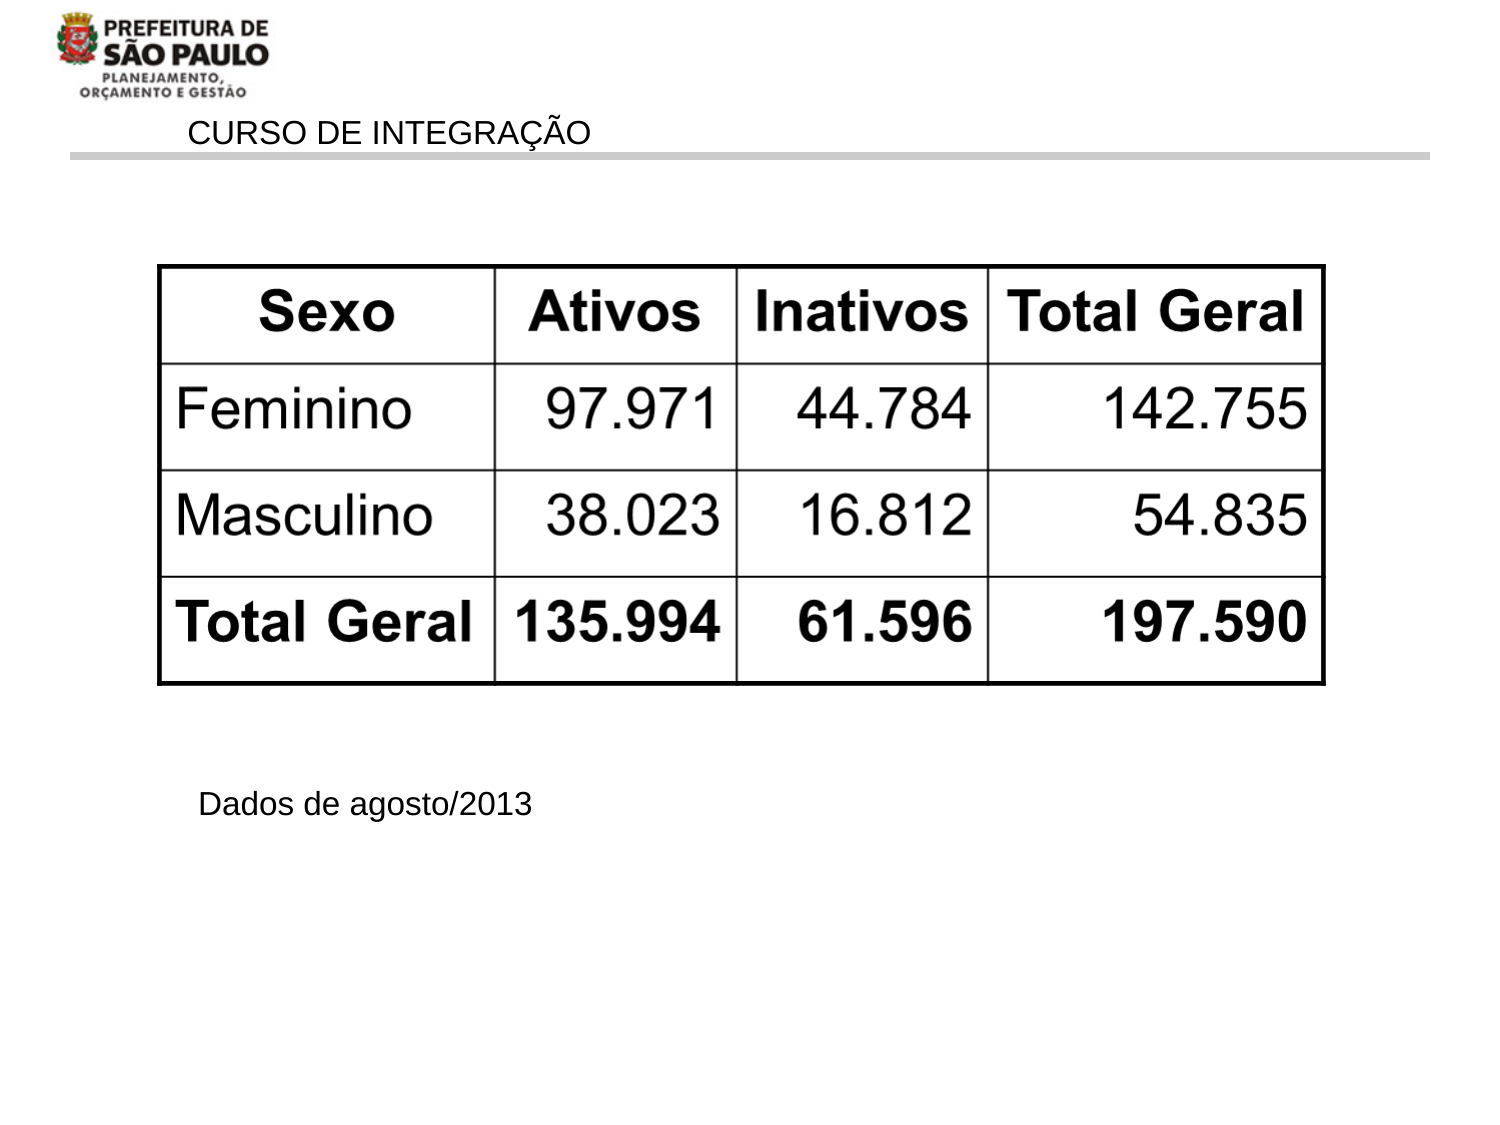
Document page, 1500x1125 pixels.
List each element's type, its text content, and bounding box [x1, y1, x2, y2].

text_box Dados de agosto/2013 [183, 774, 549, 831]
picture [139, 257, 1344, 691]
